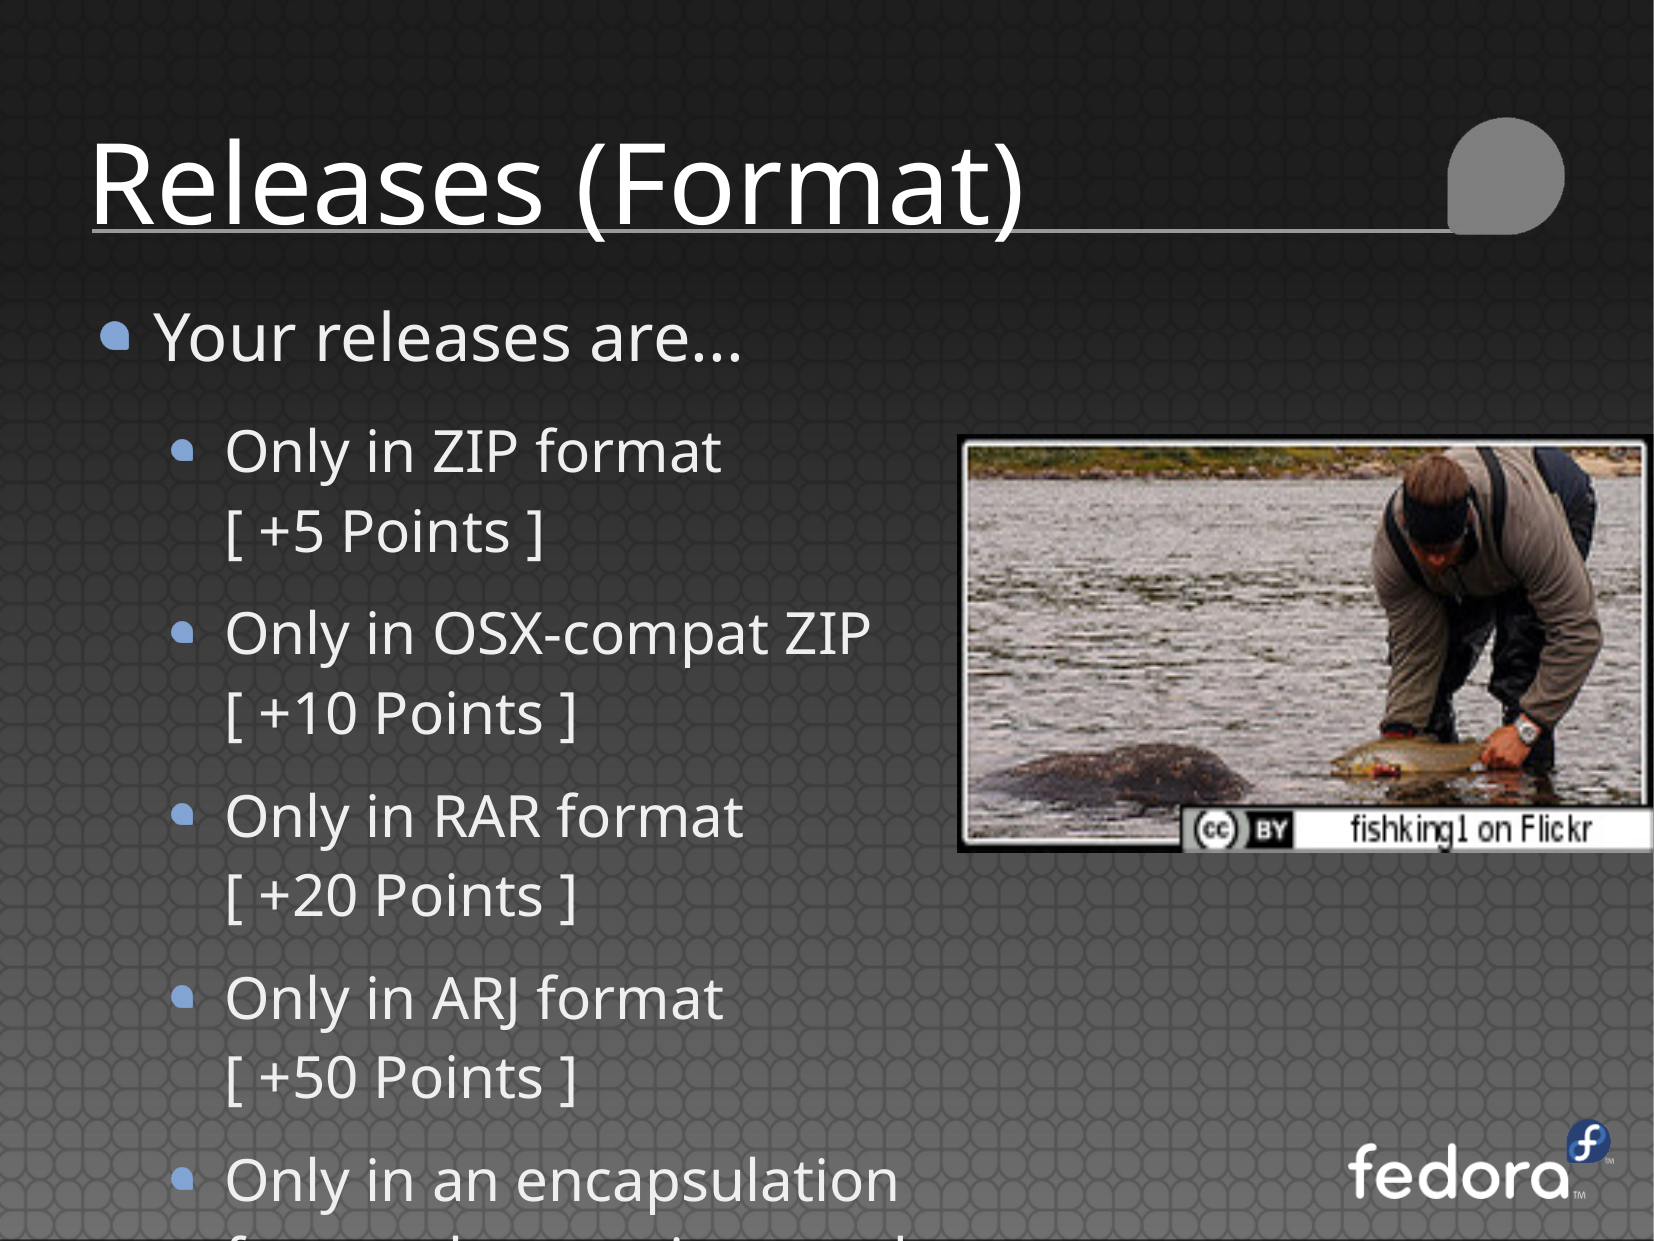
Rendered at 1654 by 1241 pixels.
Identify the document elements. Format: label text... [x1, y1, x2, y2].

picture [0, 0, 1654, 1241]
title Releases (Format) [86, 112, 1576, 249]
list Your releases are... Only in ZIP format [ +5 Points ] Only in OSX-compat ZIP [ +10 Points ] Only in RAR format [ +20 Points ] Only in ARJ format [ +50 Points ] Only in an encapsulation format that you invented [ +100 Points ] [82, 290, 952, 1238]
